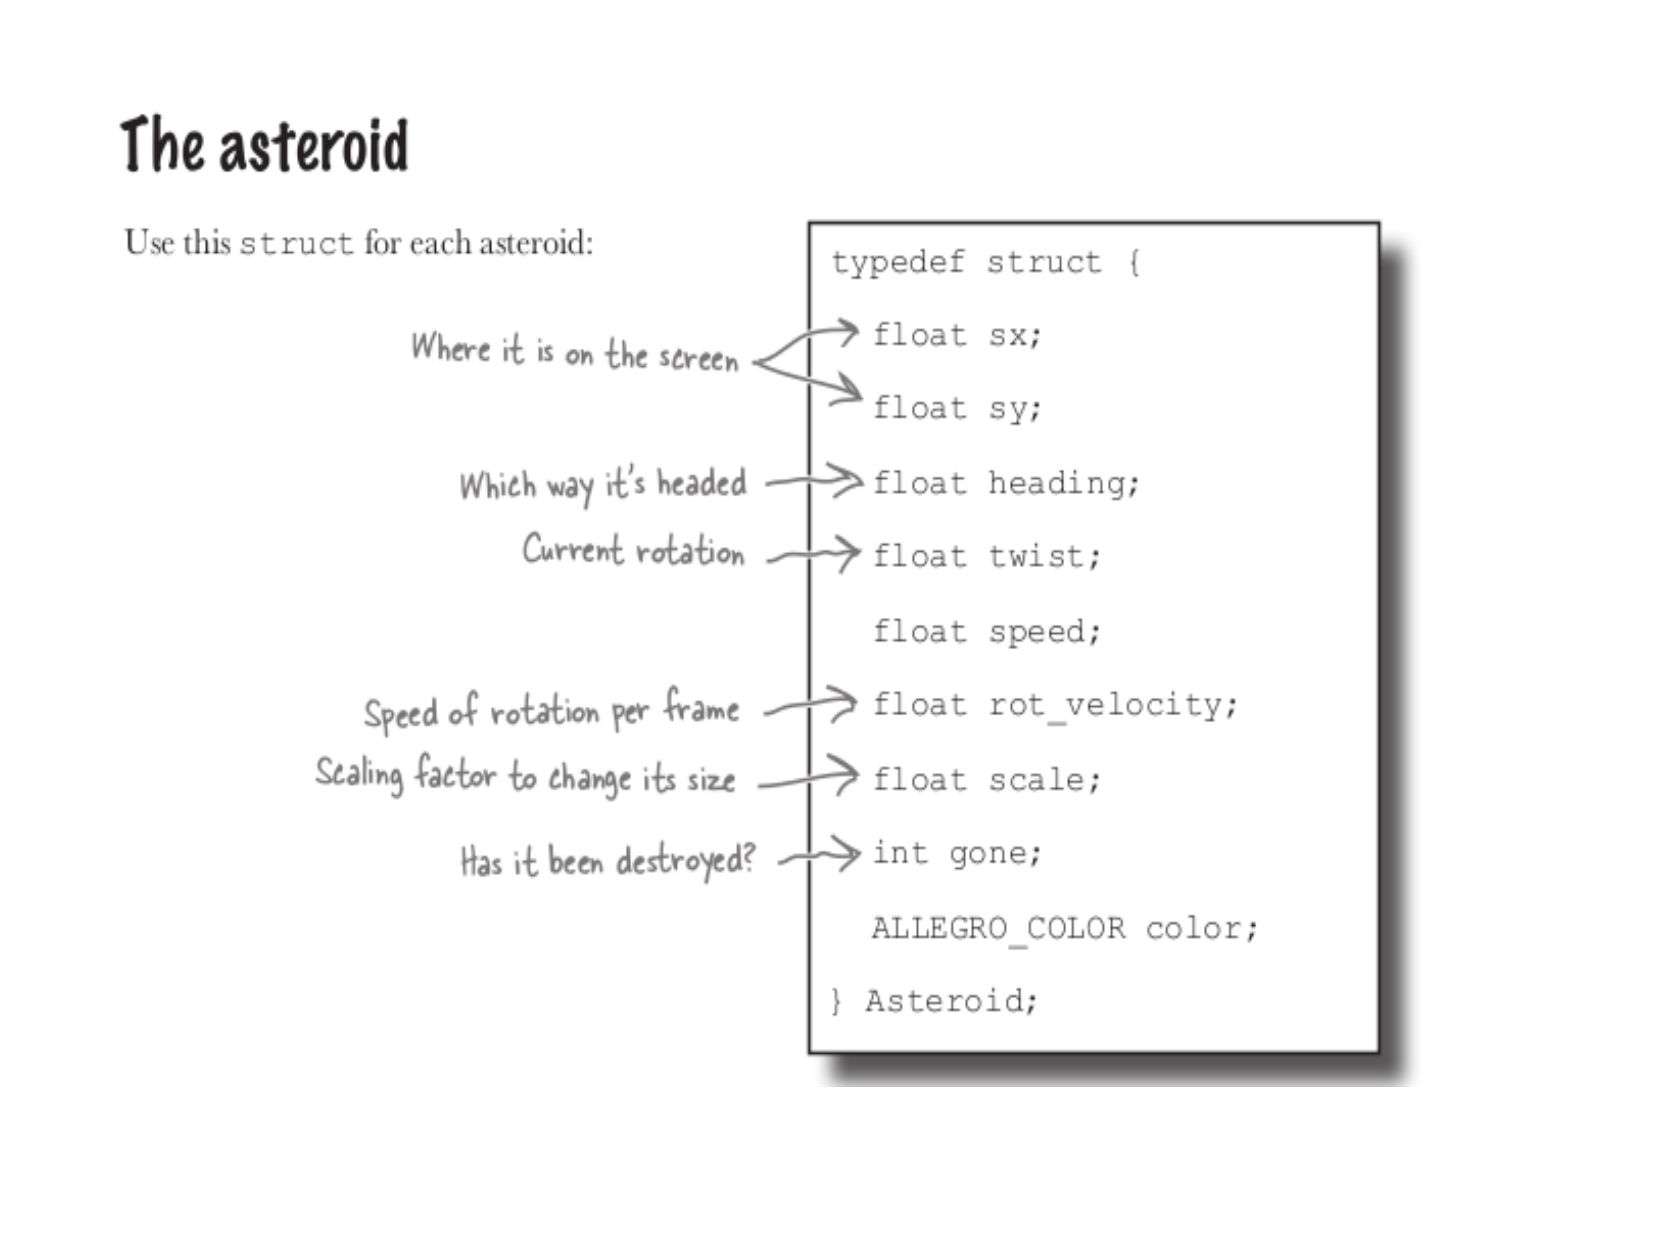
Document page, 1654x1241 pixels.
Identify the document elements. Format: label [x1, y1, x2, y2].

picture [106, 106, 1489, 1087]
